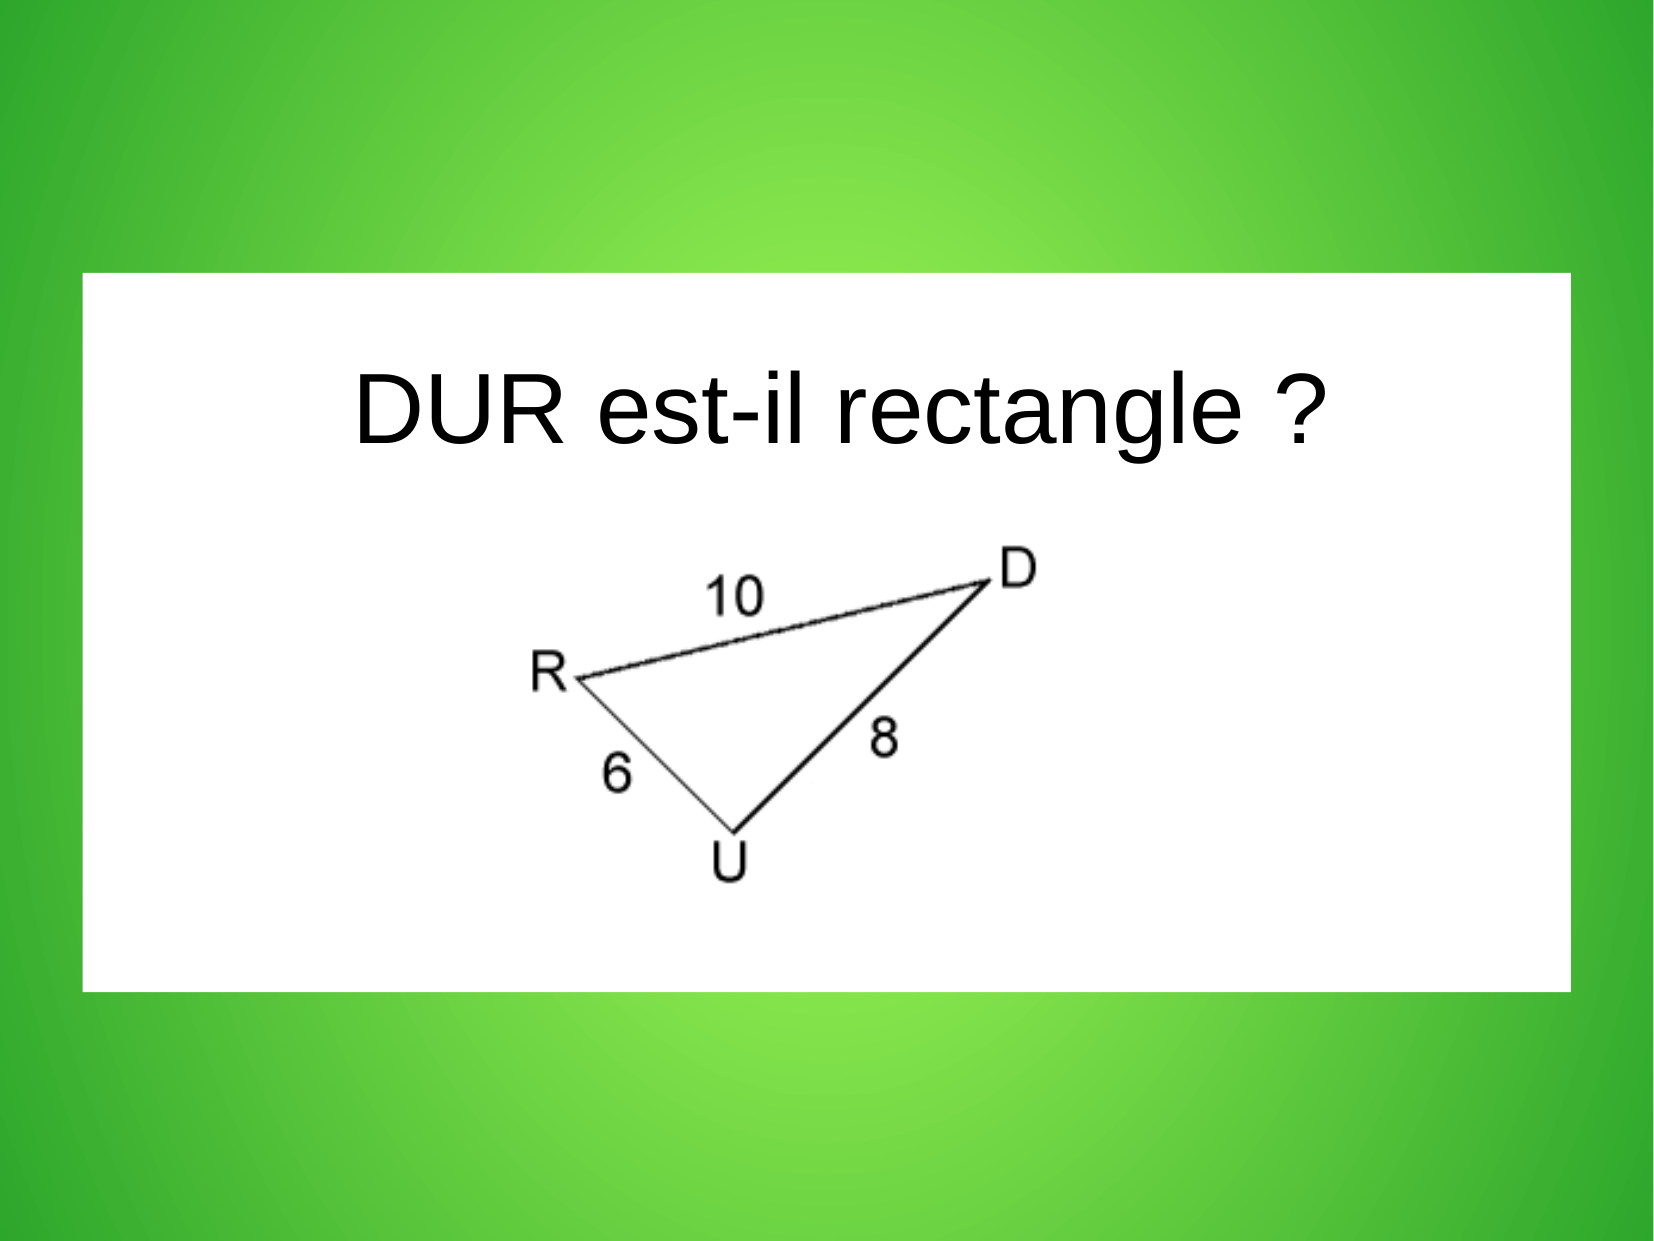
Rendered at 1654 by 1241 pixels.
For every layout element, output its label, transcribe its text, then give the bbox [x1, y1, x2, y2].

text_box DUR est-il rectangle ? [82, 272, 1571, 993]
picture [0, 0, 1654, 1241]
